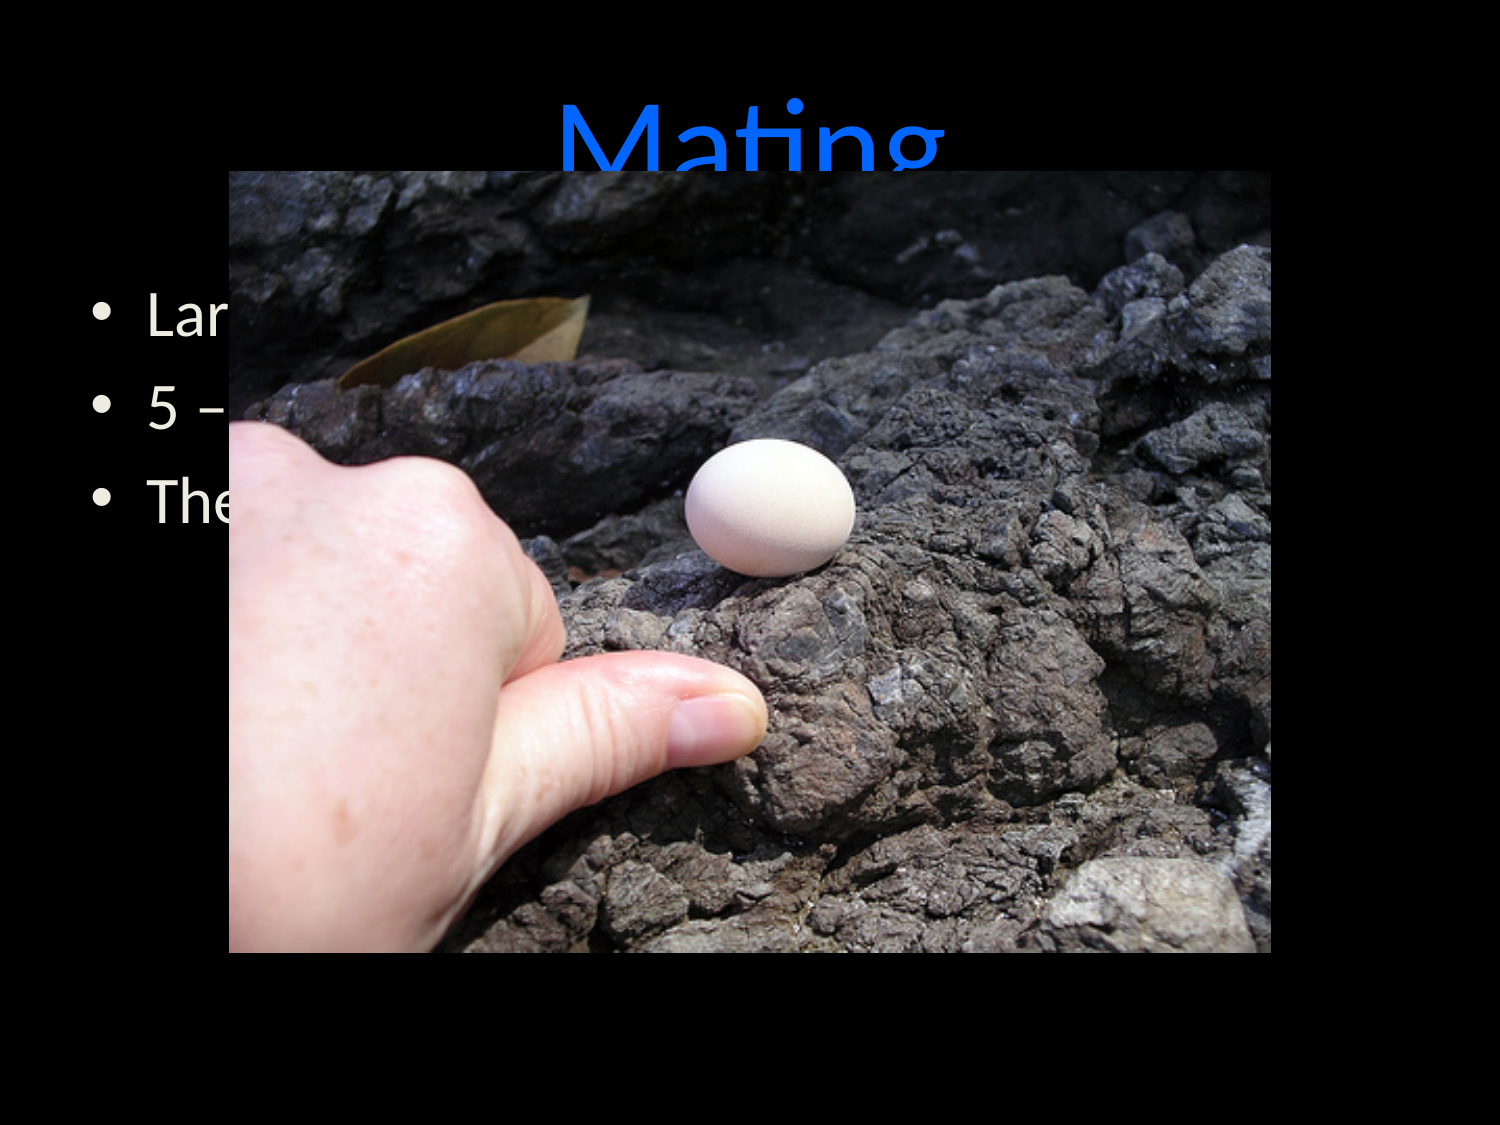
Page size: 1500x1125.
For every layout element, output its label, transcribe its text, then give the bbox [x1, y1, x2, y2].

title Mating [75, 45, 1425, 233]
list Large group of females for one male! 5 – 15 eggs The eggs hatch sfter eight to ten weeks [75, 262, 1425, 1005]
picture [229, 171, 1271, 954]
